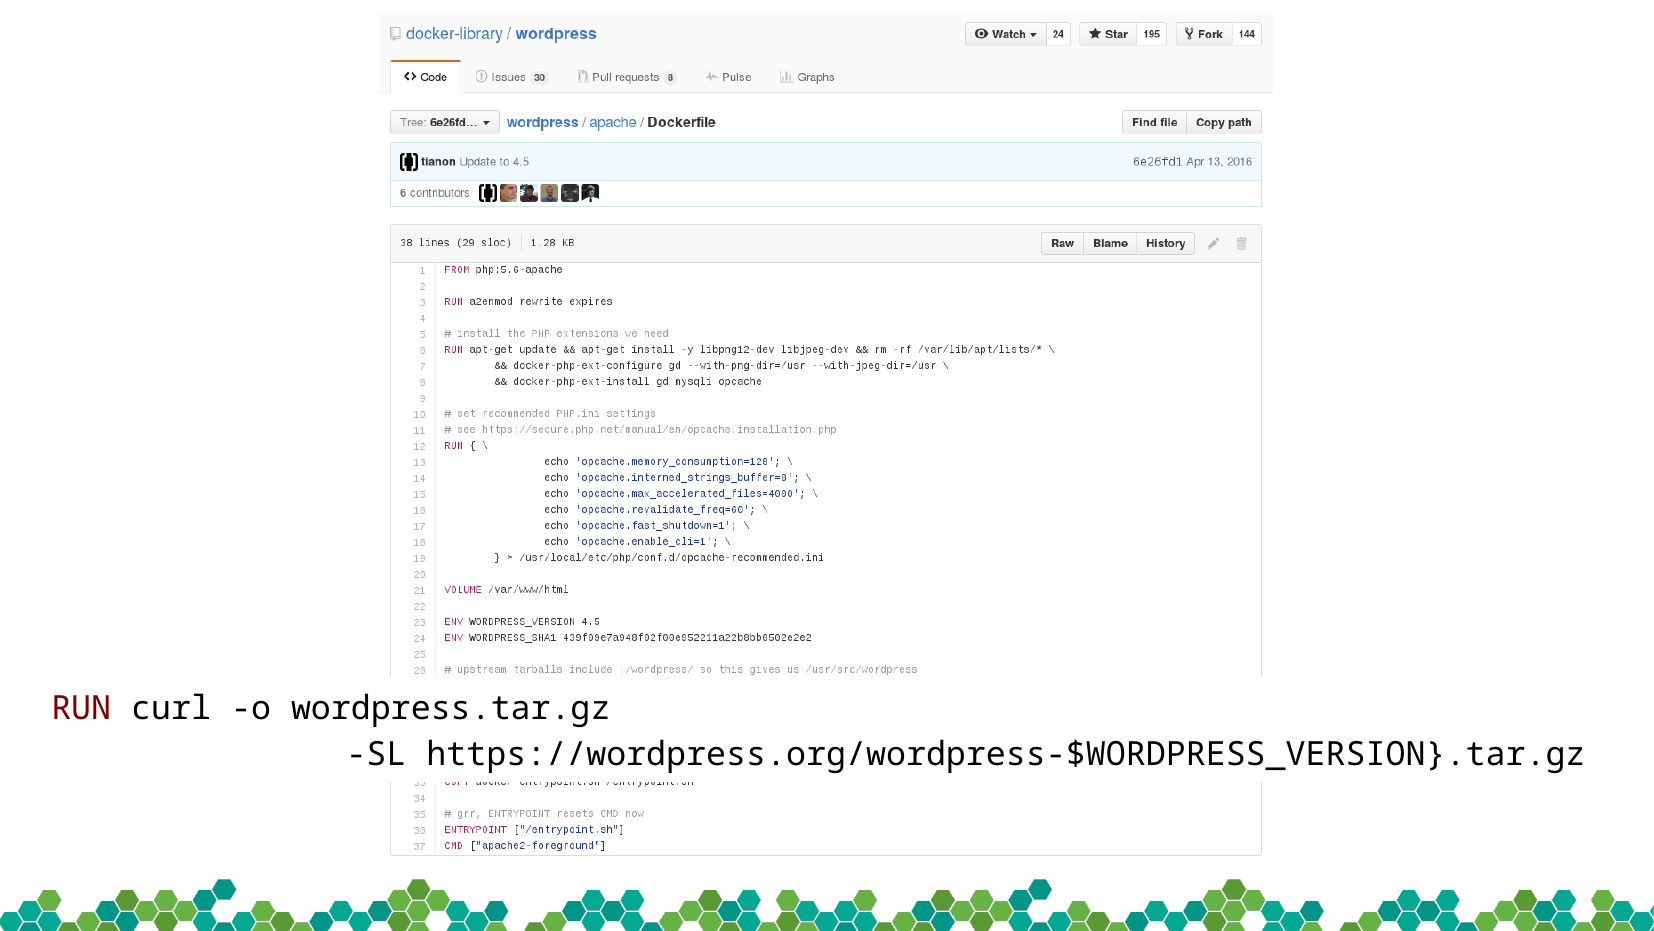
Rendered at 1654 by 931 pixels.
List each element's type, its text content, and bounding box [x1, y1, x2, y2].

text_box RUN curl -o wordpress.tar.gz -SL https://wordpress.org/wordpress-$WORDPRESS_VERSION}.tar.gz [36, 676, 1619, 776]
picture [0, 871, 1654, 931]
picture [380, 13, 1273, 676]
picture [380, 783, 1273, 870]
